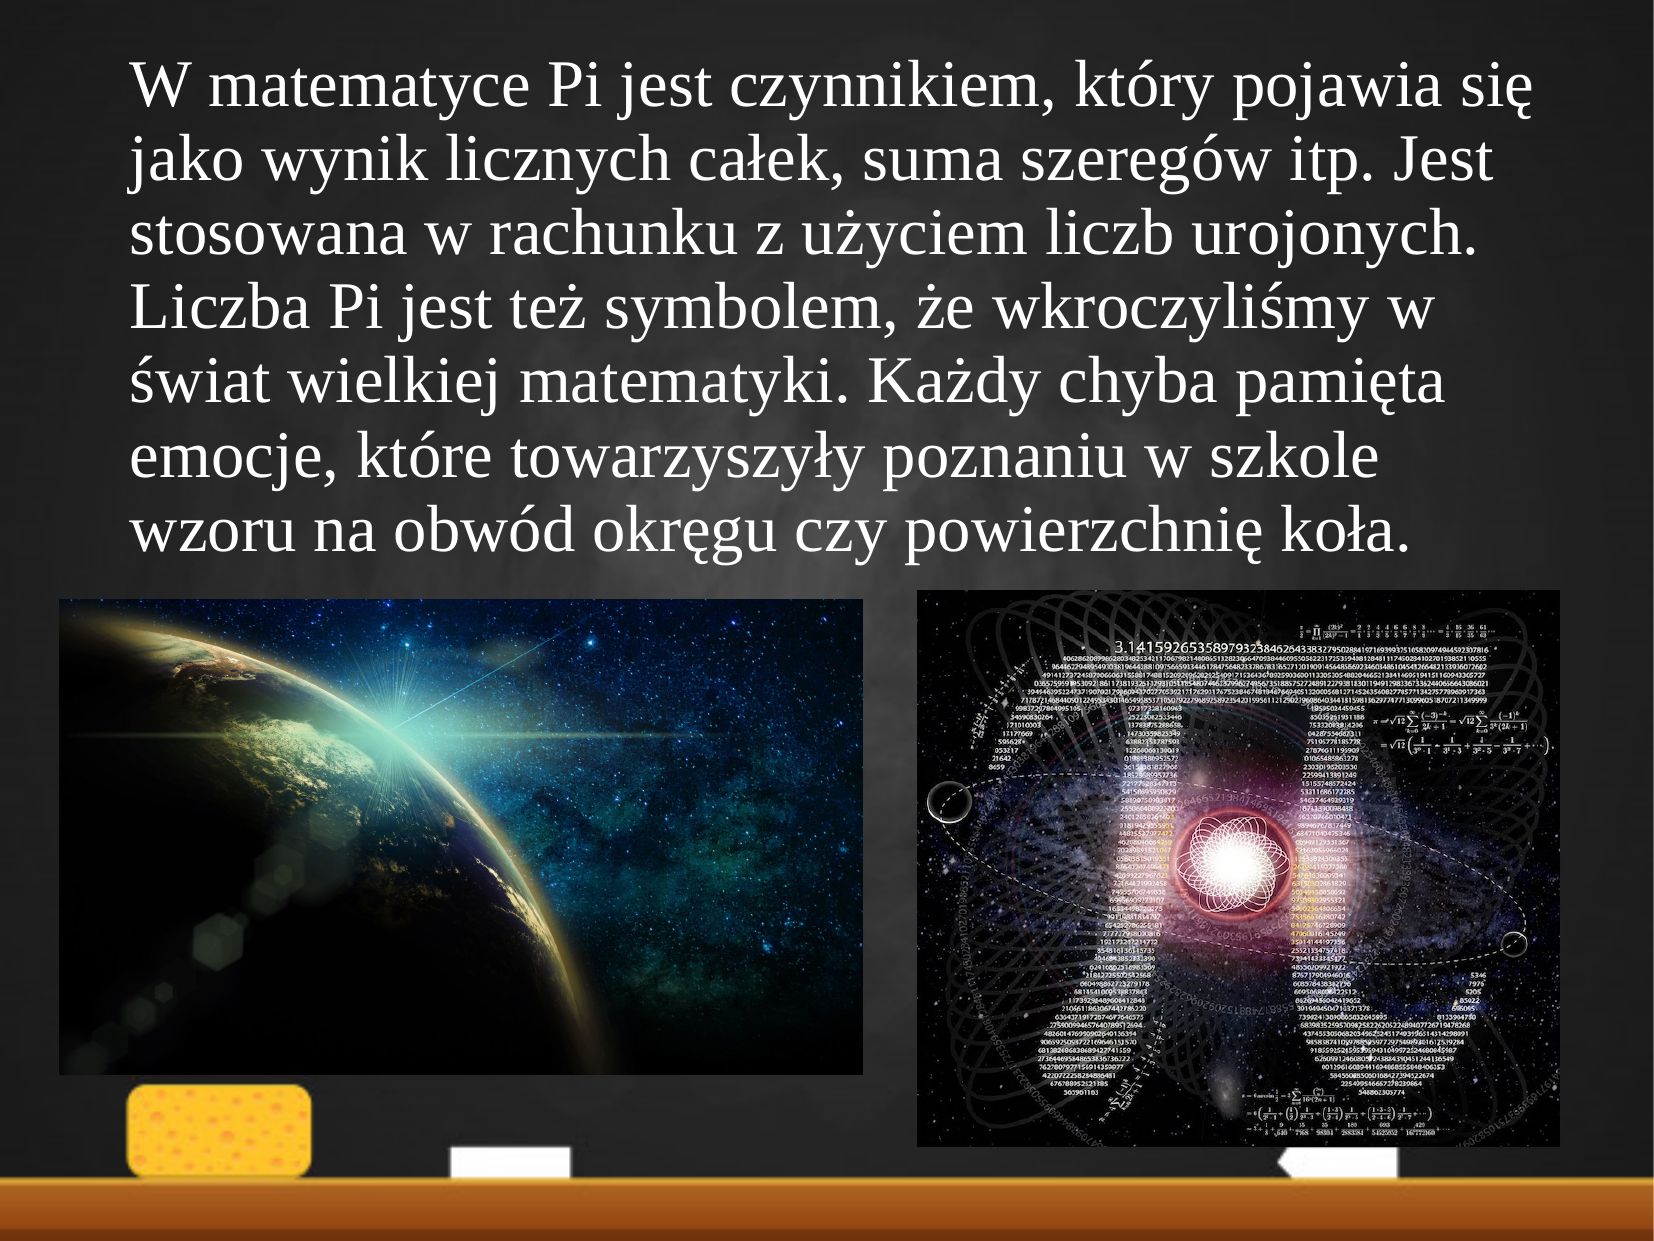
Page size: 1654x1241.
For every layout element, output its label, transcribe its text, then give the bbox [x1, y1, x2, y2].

list W matematyce Pi jest czynnikiem, który pojawia się jako wynik licznych całek, suma szeregów itp. Jest stosowana w rachunku z użyciem liczb urojonych. Liczba Pi jest też symbolem, że wkroczyliśmy w świat wielkiej matematyki. Każdy chyba pamięta emocje, które towarzyszyły poznaniu w szkole wzoru na obwód okręgu czy powierzchnię koła. [59, 47, 1548, 866]
picture [0, 0, 1654, 1241]
